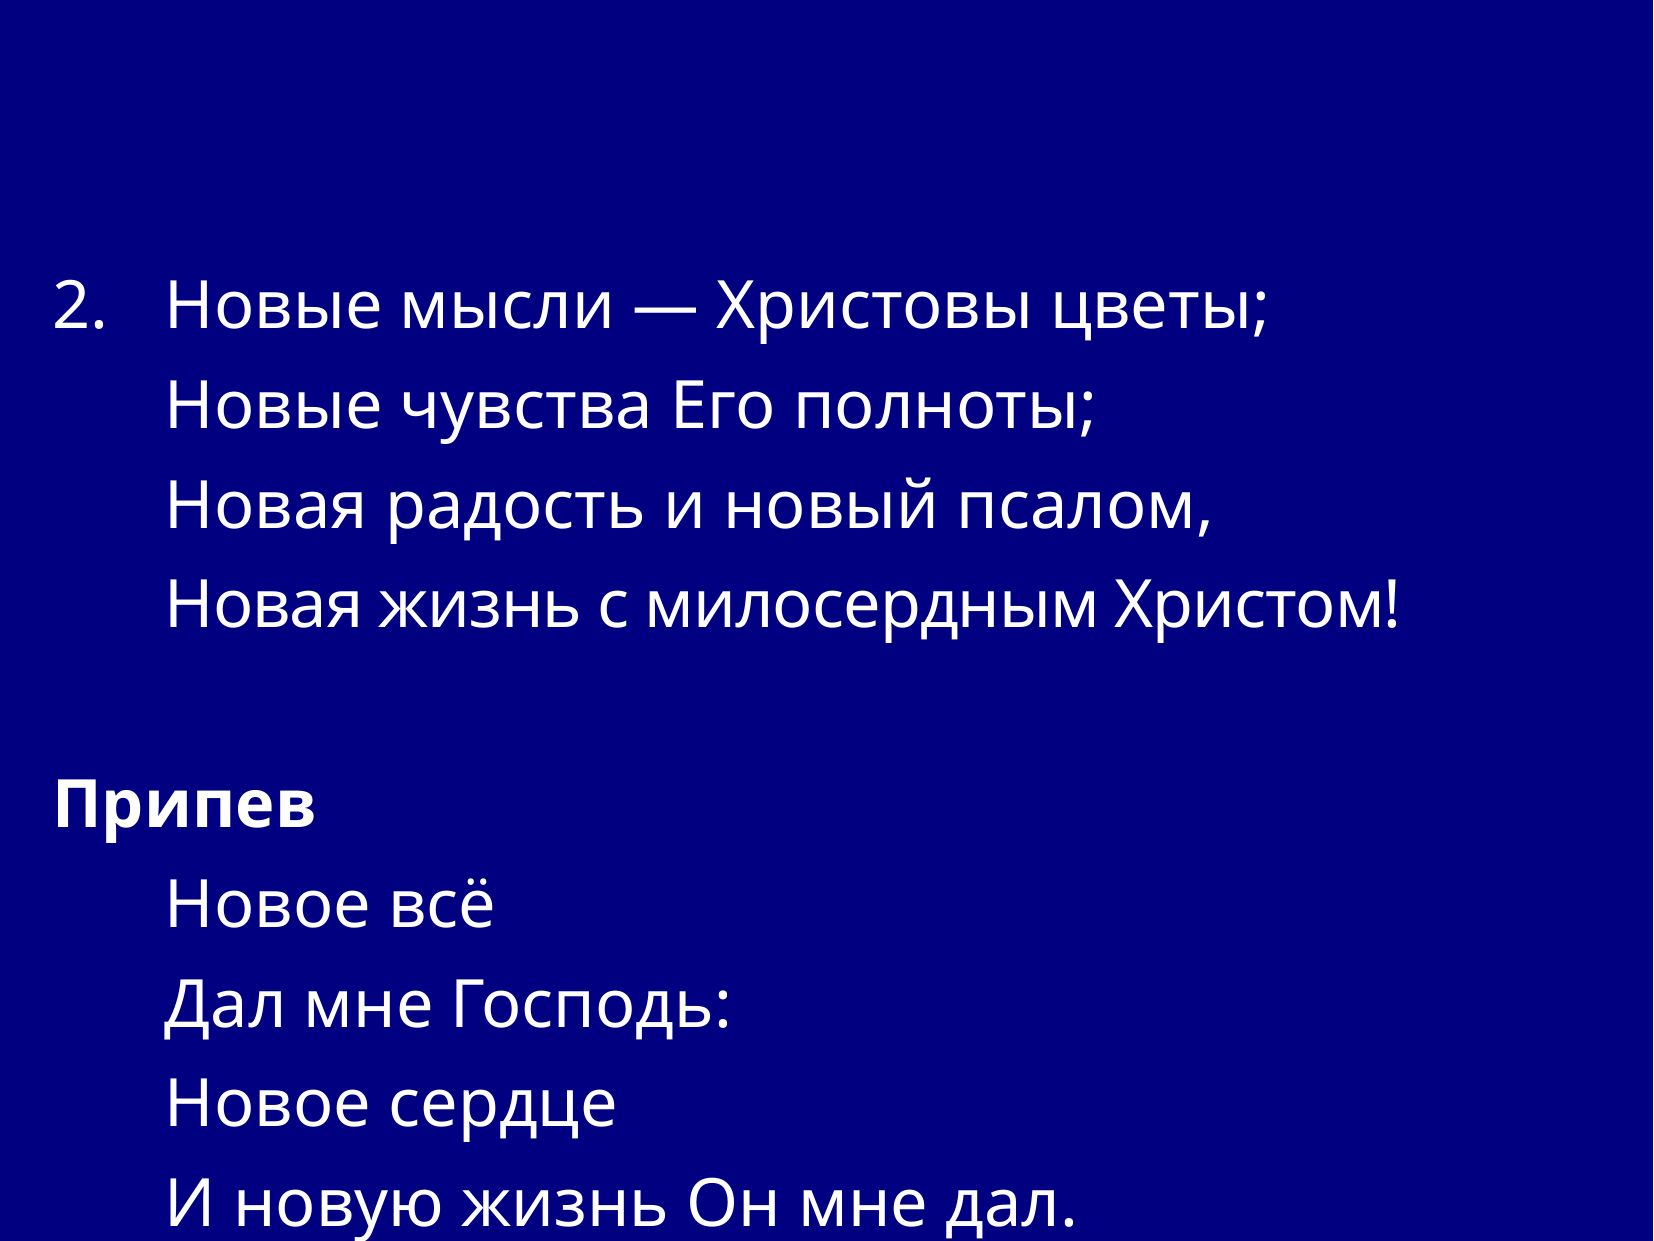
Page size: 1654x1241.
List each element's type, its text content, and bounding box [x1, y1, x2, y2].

text_box 2. Новые мысли — Христовы цветы; Новые чувства Его полноты; Новая радость и новый псалом, Новая жизнь с милосердным Христом! Припев Новое всё Дал мне Господь: Новое сердце И новую жизнь Он мне дал. [37, 150, 1576, 1163]
